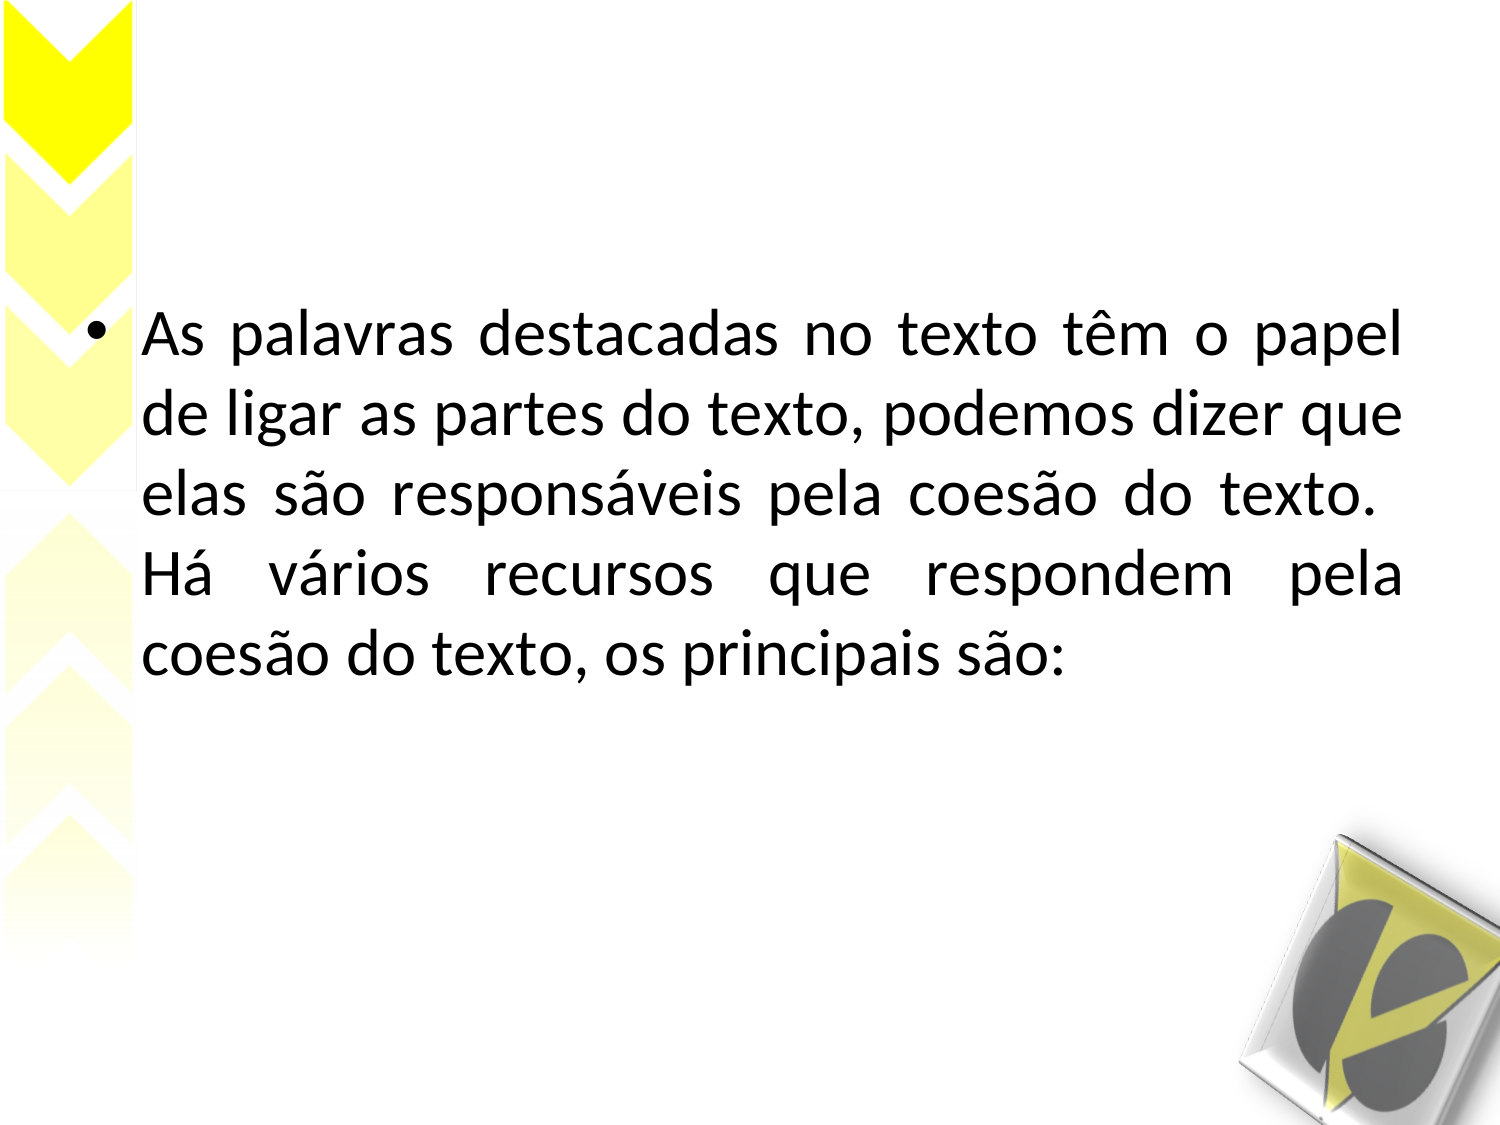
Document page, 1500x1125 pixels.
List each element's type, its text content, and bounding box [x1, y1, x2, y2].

list As palavras destacadas no texto têm o papel de ligar as partes do texto, podemos dizer que elas são responsáveis pela coesão do texto. Há vários recursos que respondem pela coesão do texto, os principais são: [70, 281, 1421, 1024]
picture [0, 0, 140, 1003]
picture [1194, 786, 1500, 1125]
